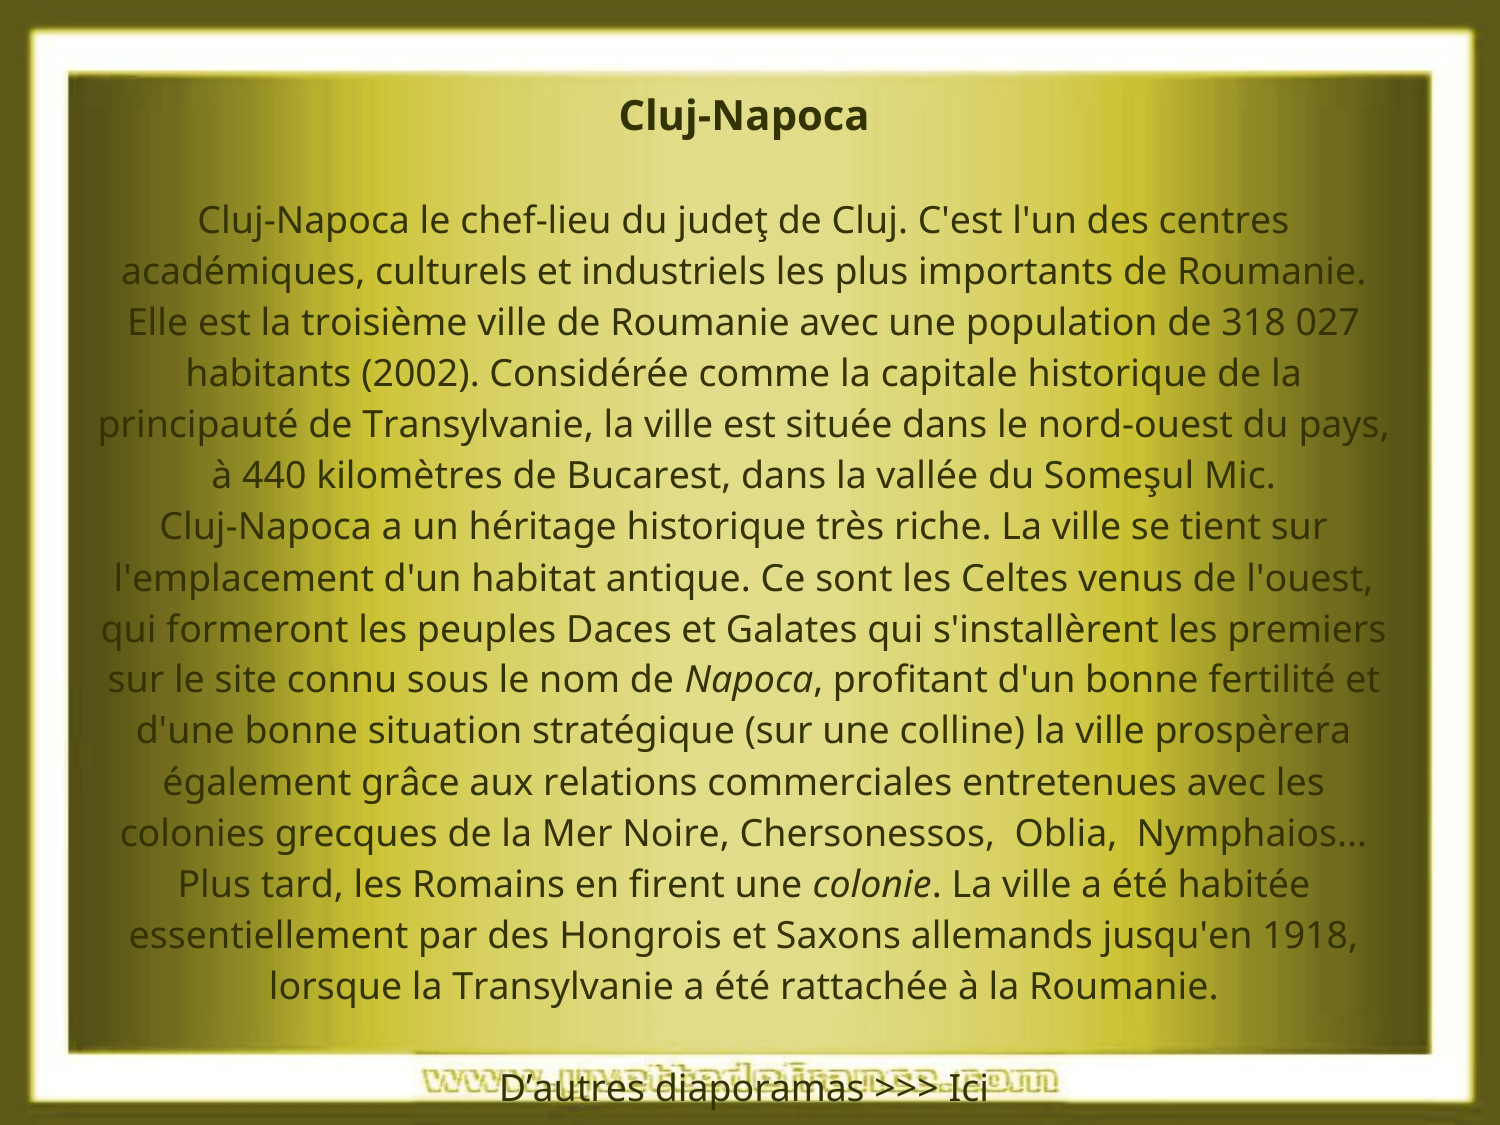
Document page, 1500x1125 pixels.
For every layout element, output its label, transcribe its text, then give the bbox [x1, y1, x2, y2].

picture [0, 0, 1500, 1125]
text_box Cluj-Napoca Cluj-Napoca le chef-lieu du judeţ de Cluj. C'est l'un des centres académiques, culturels et industriels les plus importants de Roumanie. Elle est la troisième ville de Roumanie avec une population de 318 027 habitants (2002). Considérée comme la capitale historique de la principauté de Transylvanie, la ville est située dans le nord-ouest du pays, à 440 kilomètres de Bucarest, dans la vallée du Someşul Mic. Cluj-Napoca a un héritage historique très riche. La ville se tient sur l'emplacement d'un habitat antique. Ce sont les Celtes venus de l'ouest, qui formeront les peuples Daces et Galates qui s'installèrent les premiers sur le site connu sous le nom de Napoca, profitant d'un bonne fertilité et d'une bonne situation stratégique (sur une colline) la ville prospèrera également grâce aux relations commerciales entretenues avec les colonies grecques de la Mer Noire, Chersonessos, Oblia, Nymphaios... Plus tard, les Romains en firent une colonie. La ville a été habitée essentiellement par des Hongrois et Saxons allemands jusqu'en 1918, lorsque la Transylvanie a été rattachée à la Roumanie. D’autres diaporamas >>> Ici [76, 78, 1412, 1125]
